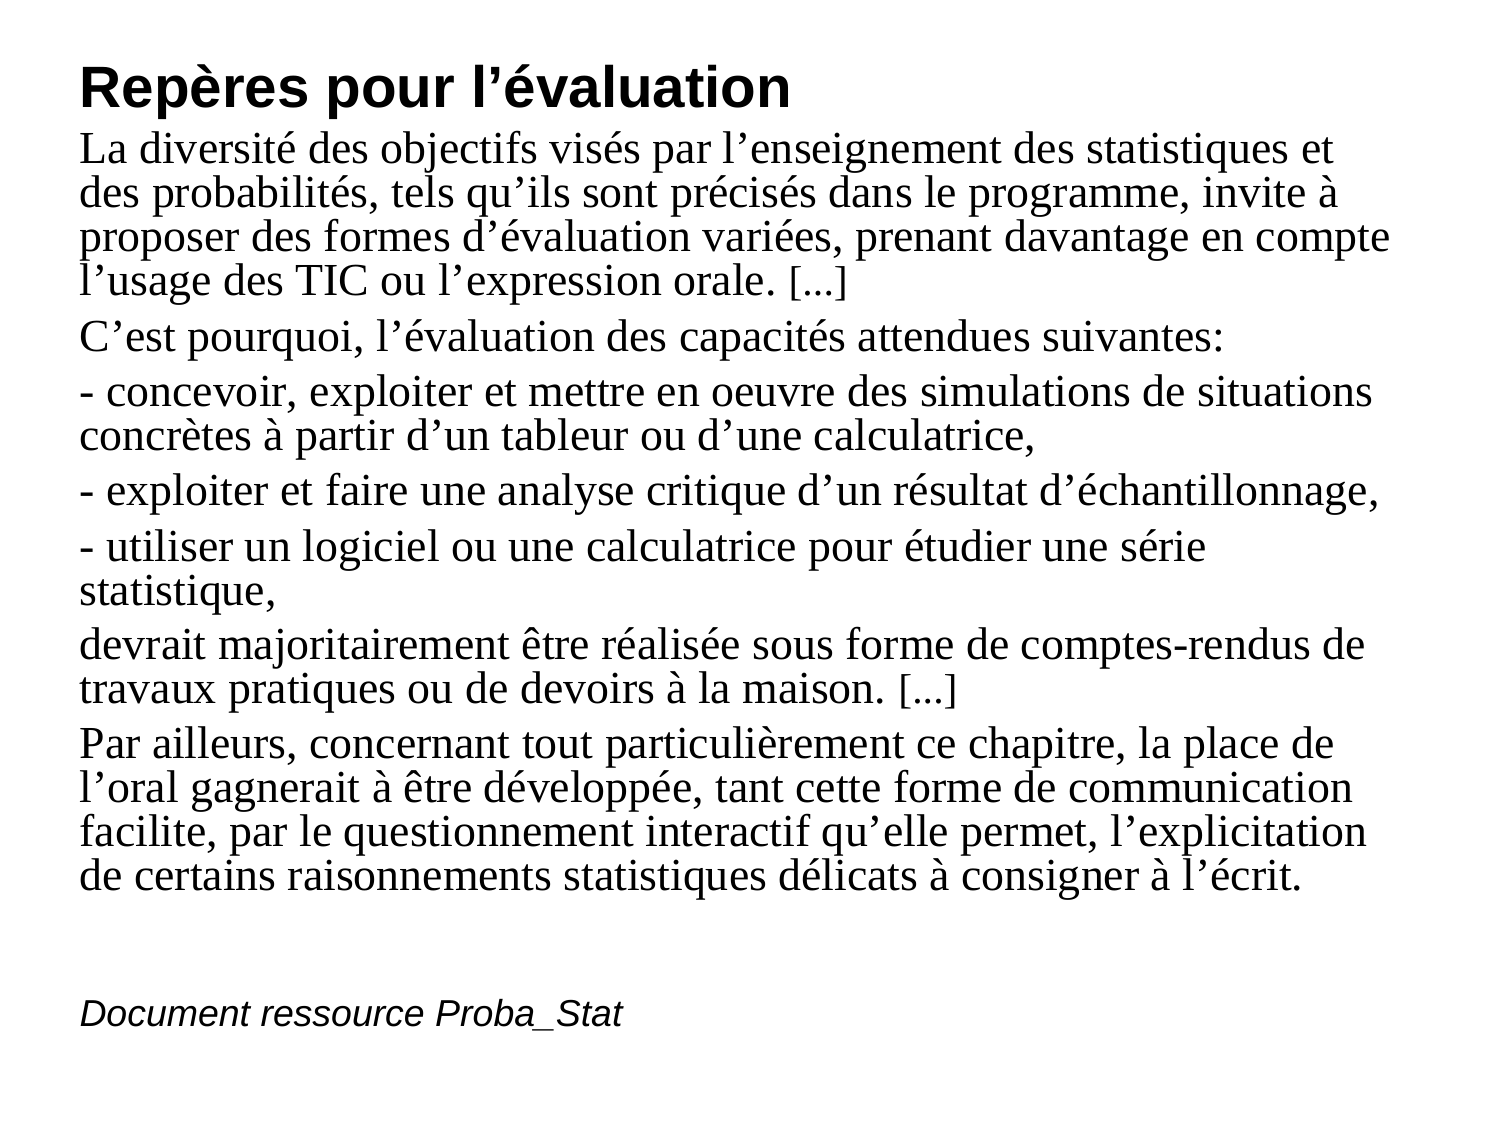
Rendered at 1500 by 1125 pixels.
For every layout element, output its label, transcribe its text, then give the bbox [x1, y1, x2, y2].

list Repères pour l’évaluation La diversité des objectifs visés par l’enseignement des statistiques et des probabilités, tels qu’ils sont précisés dans le programme, invite à proposer des formes d’évaluation variées, prenant davantage en compte l’usage des TIC ou l’expression orale. [...] C’est pourquoi, l’évaluation des capacités attendues suivantes: - concevoir, exploiter et mettre en oeuvre des simulations de situations concrètes à partir d’un tableur ou d’une calculatrice, - exploiter et faire une analyse critique d’un résultat d’échantillonnage, - utiliser un logiciel ou une calculatrice pour étudier une série statistique, devrait majoritairement être réalisée sous forme de comptes-rendus de travaux pratiques ou de devoirs à la maison. [...] Par ailleurs, concernant tout particulièrement ce chapitre, la place de l’oral gagnerait à être développée, tant cette forme de communication facilite, par le questionnement interactif qu’elle permet, l’explicitation de certains raisonnements statistiques délicats à consigner à l’écrit. Document ressource Proba_Stat [64, 54, 1415, 1059]
